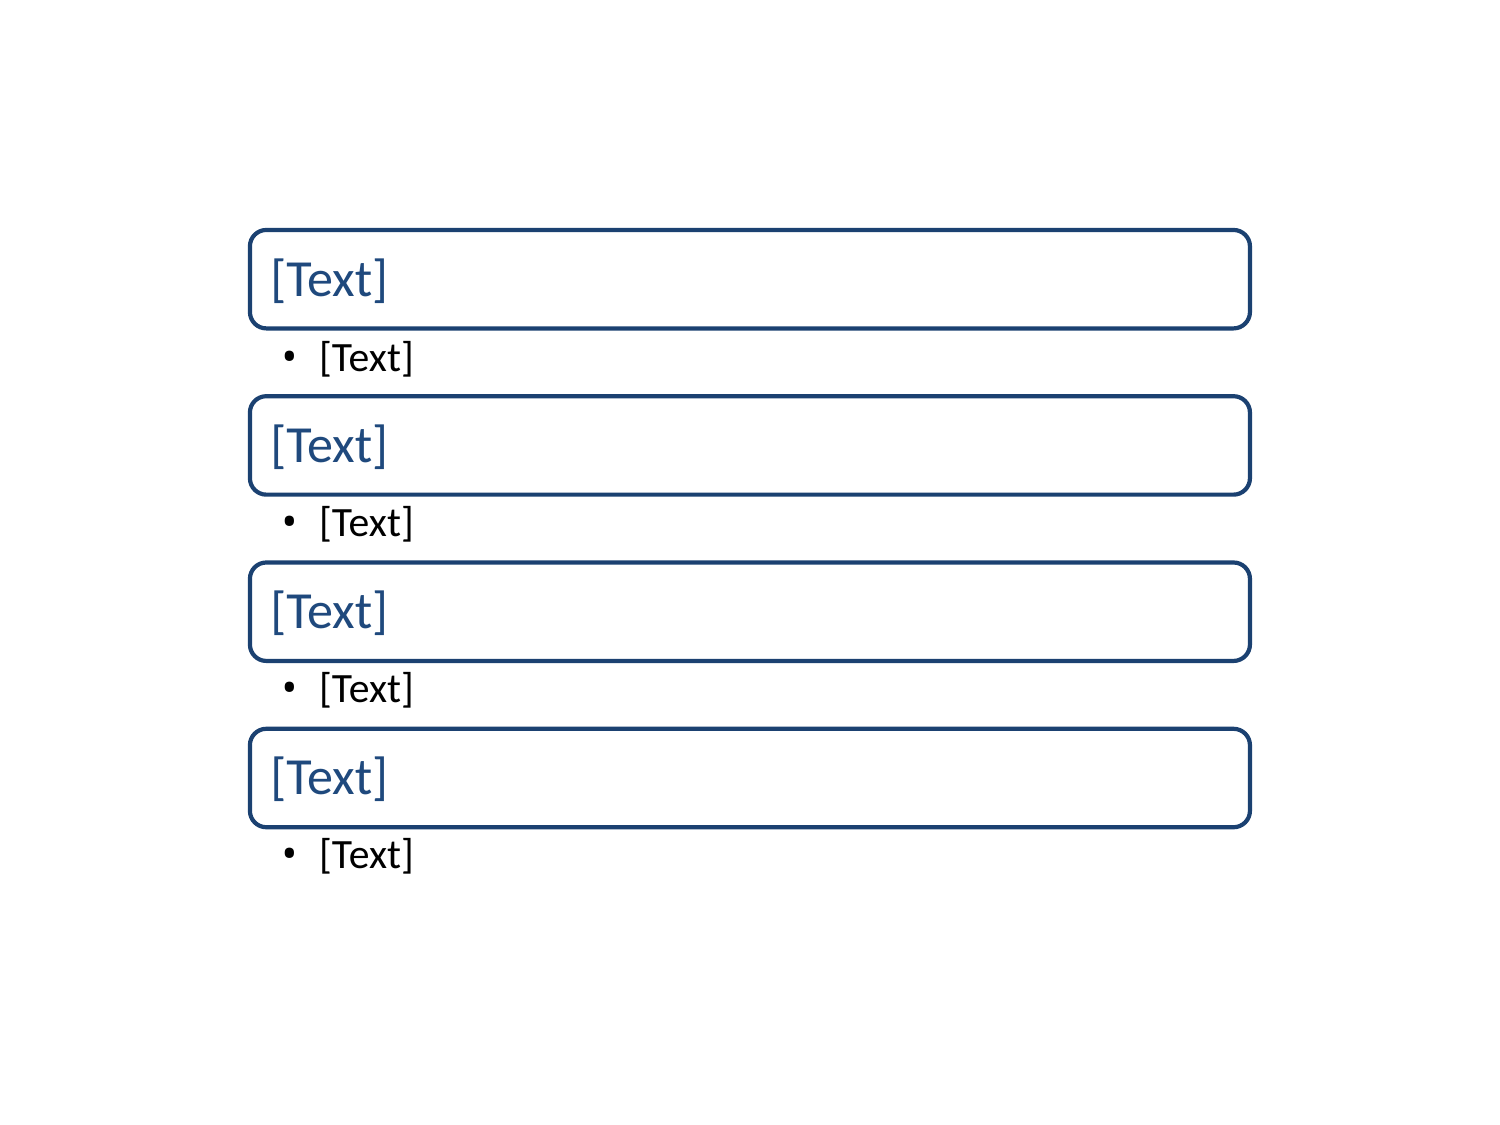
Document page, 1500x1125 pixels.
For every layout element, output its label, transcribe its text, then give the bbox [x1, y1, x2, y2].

text_box [Text] [249, 827, 1250, 896]
text_box [Text] [249, 728, 1250, 827]
text_box [Text] [249, 399, 1250, 495]
text_box [Text] [249, 229, 1250, 329]
text_box [Text] [249, 660, 1250, 729]
text_box [Text] [249, 495, 1251, 564]
text_box [Text] [249, 330, 1251, 399]
text_box [Text] [249, 564, 1250, 660]
